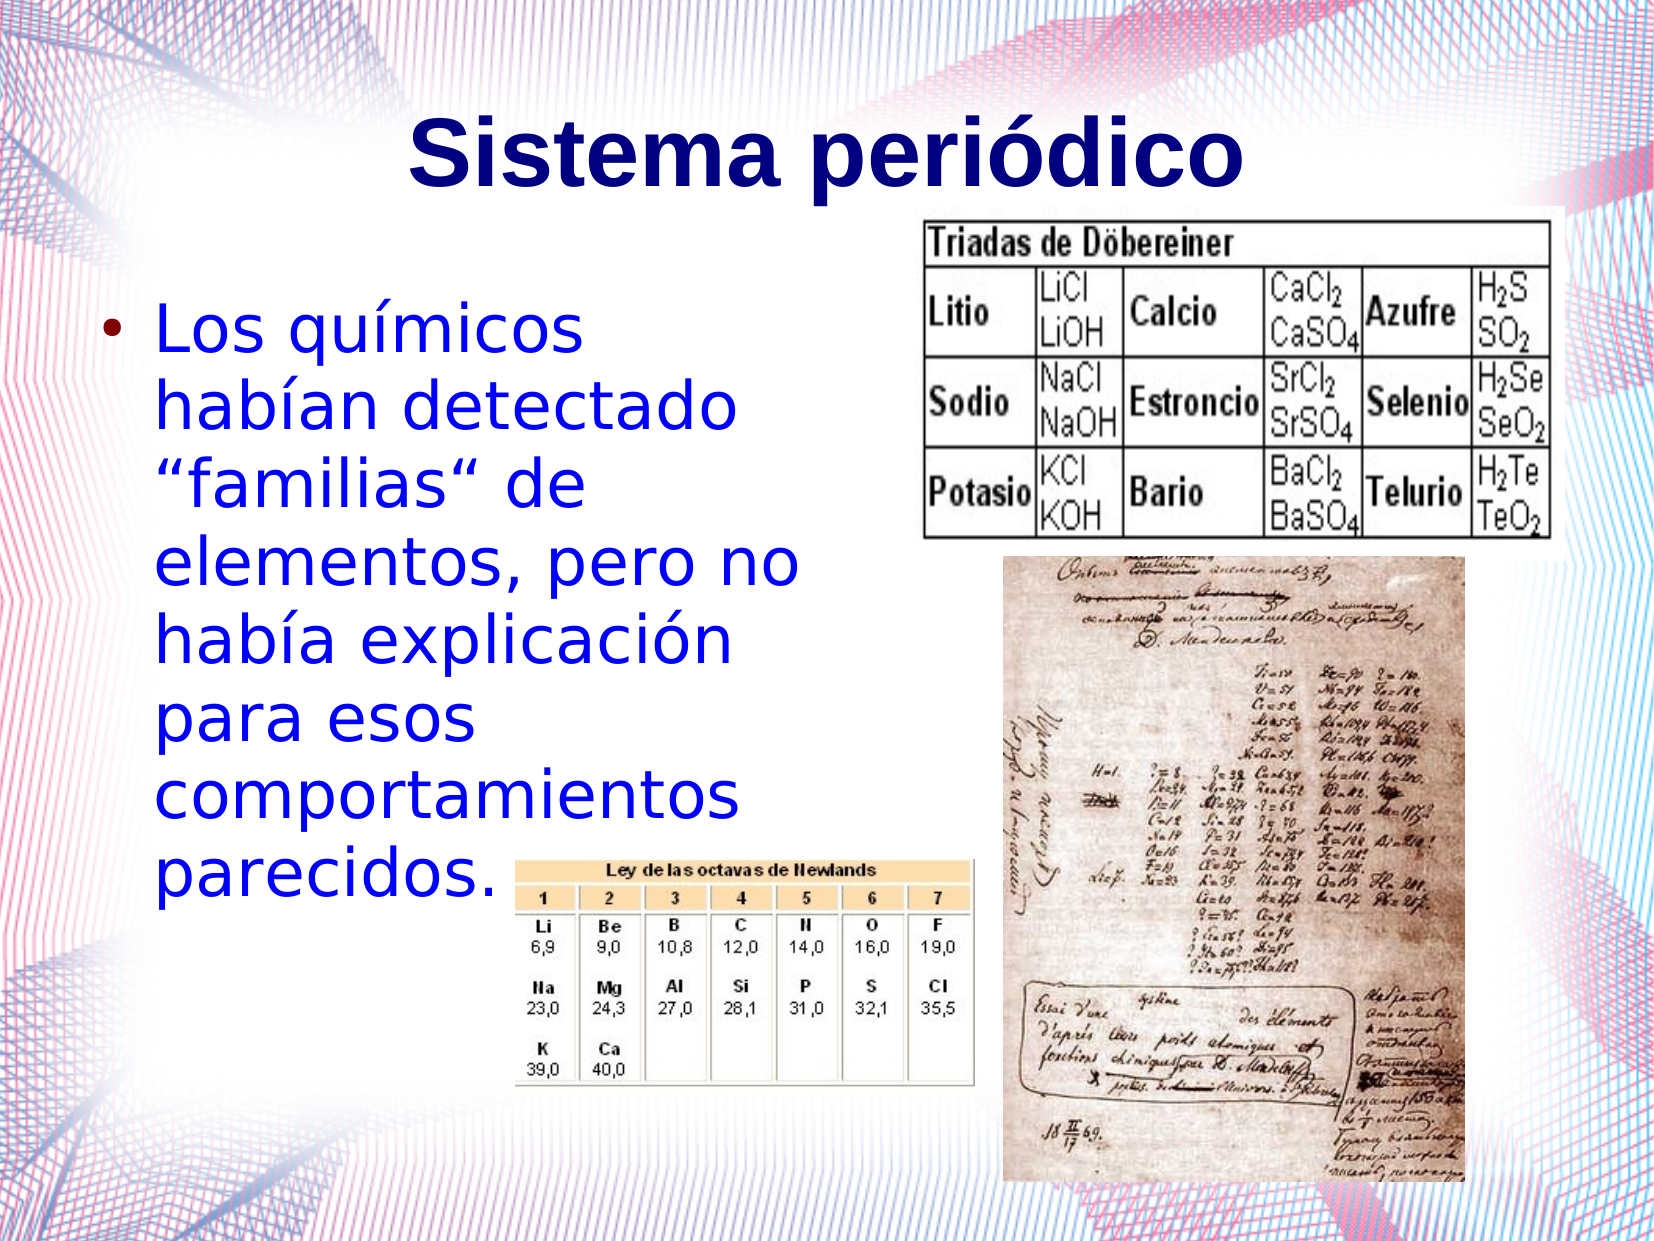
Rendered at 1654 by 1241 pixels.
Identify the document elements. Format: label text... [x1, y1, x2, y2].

title Sistema periódico [82, 49, 1571, 257]
list Los químicos habían detectado “familias“ de elementos, pero no había explicación para esos comportamientos parecidos. [82, 290, 809, 1109]
picture [0, 0, 1654, 1241]
